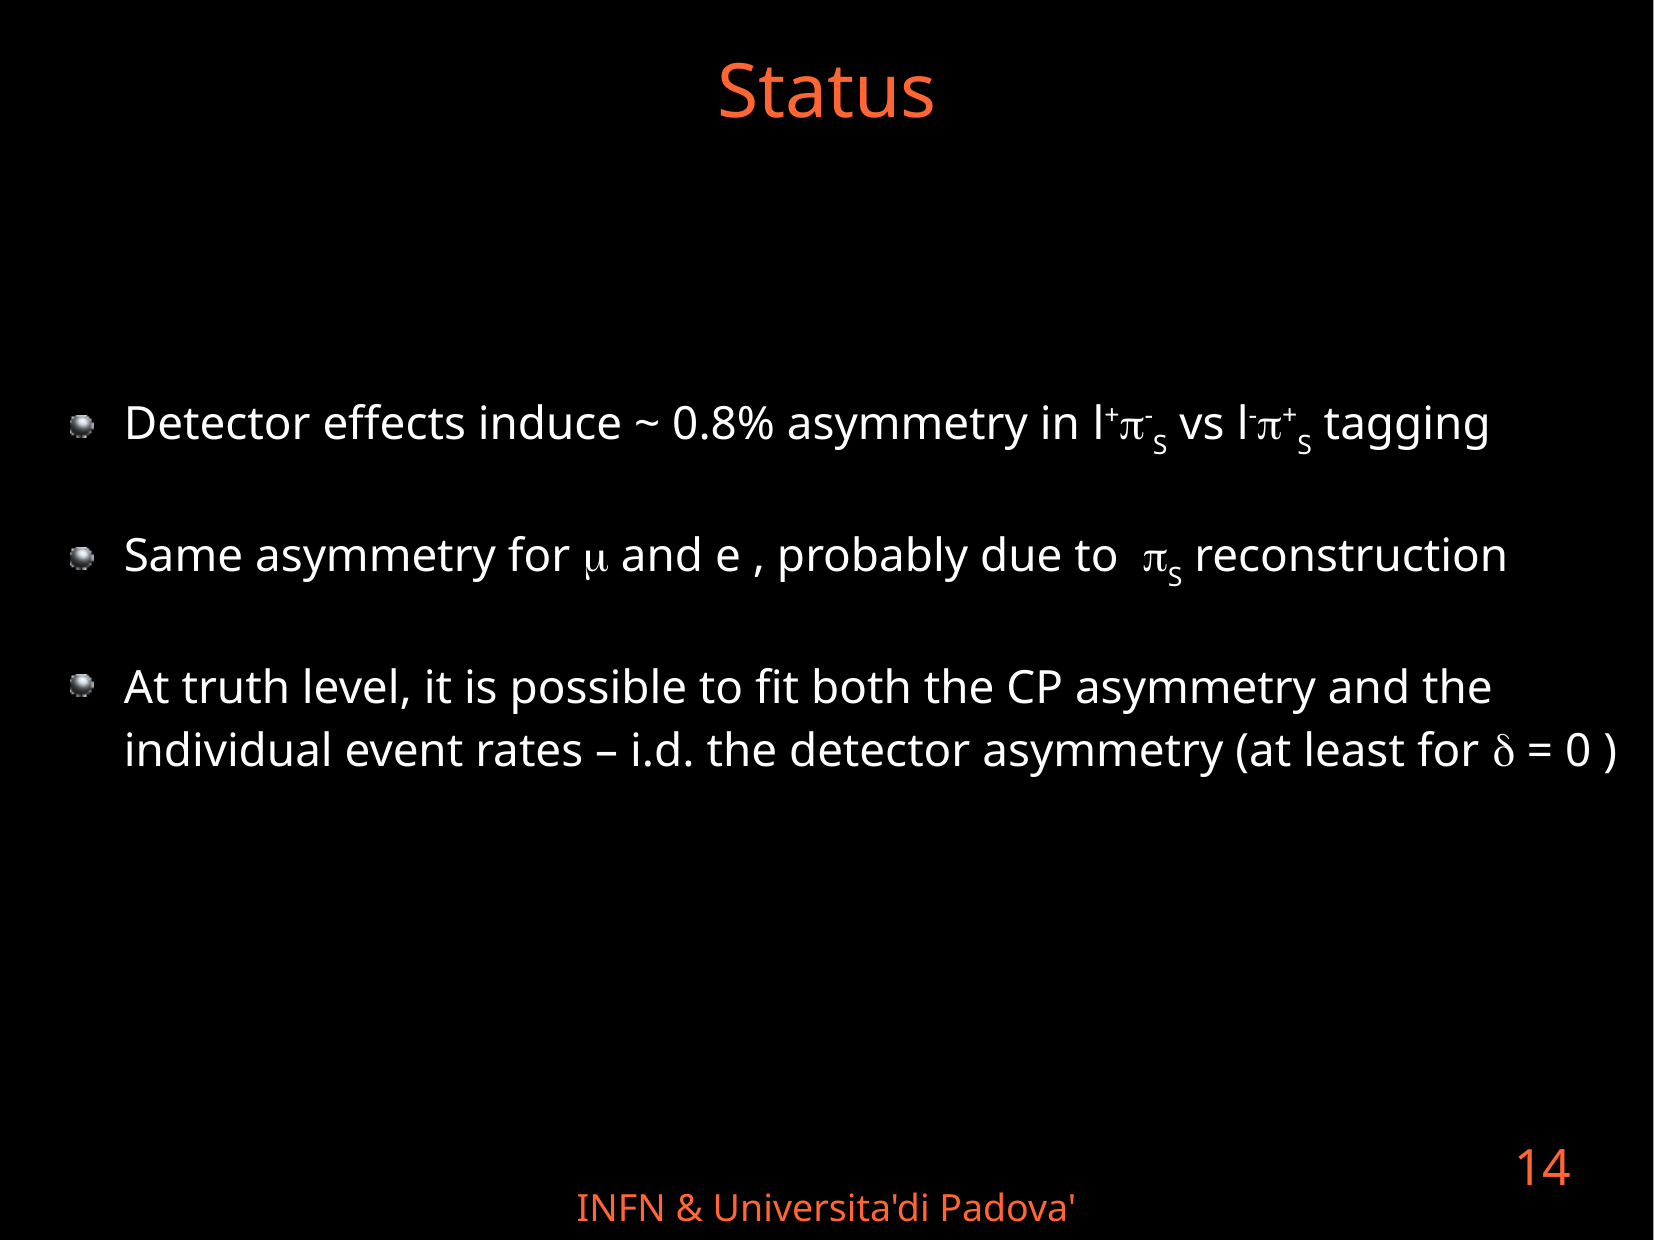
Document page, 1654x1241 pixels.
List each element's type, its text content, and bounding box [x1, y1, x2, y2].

title Status [82, 30, 1571, 146]
list Detector effects induce ~ 0.8% asymmetry in l+p-S vs l-p+S tagging Same asymmetry for m and e , probably due to pS reconstruction At truth level, it is possible to fit both the CP asymmetry and the individual event rates – i.d. the detector asymmetry (at least for d = 0 ) [53, 390, 1624, 941]
